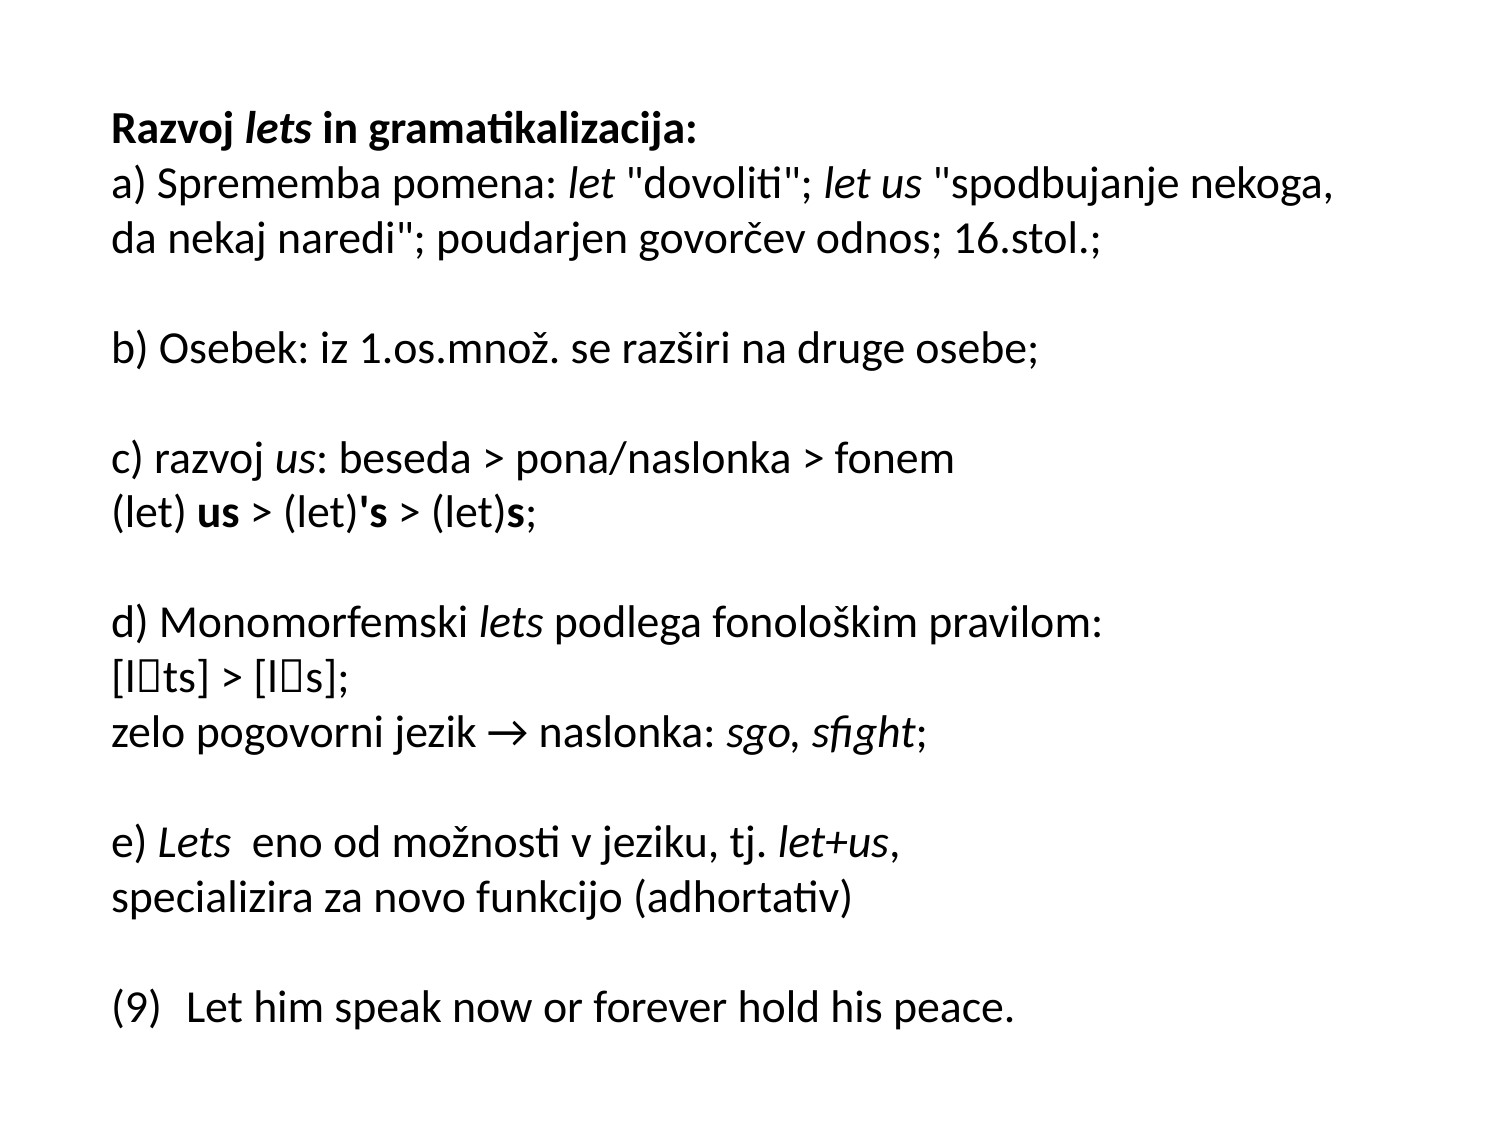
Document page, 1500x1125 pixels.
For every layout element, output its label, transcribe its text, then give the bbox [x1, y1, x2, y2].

text_box Razvoj lets in gramatikalizacija: a) Sprememba pomena: let "dovoliti"; let us "spodbujanje nekoga, da nekaj naredi"; poudarjen govorčev odnos; 16.stol.; b) Osebek: iz 1.os.množ. se razširi na druge osebe; c) razvoj us: beseda > pona/naslonka > fonem (let) us > (let)'s > (let)s; d) Monomorfemski lets podlega fonološkim pravilom: [lts] > [ls]; zelo pogovorni jezik → naslonka: sgo, sfight; e) Lets eno od možnosti v jeziku, tj. let+us, specializira za novo funkcijo (adhortativ) (9) Let him speak now or forever hold his peace. [96, 89, 1360, 1095]
